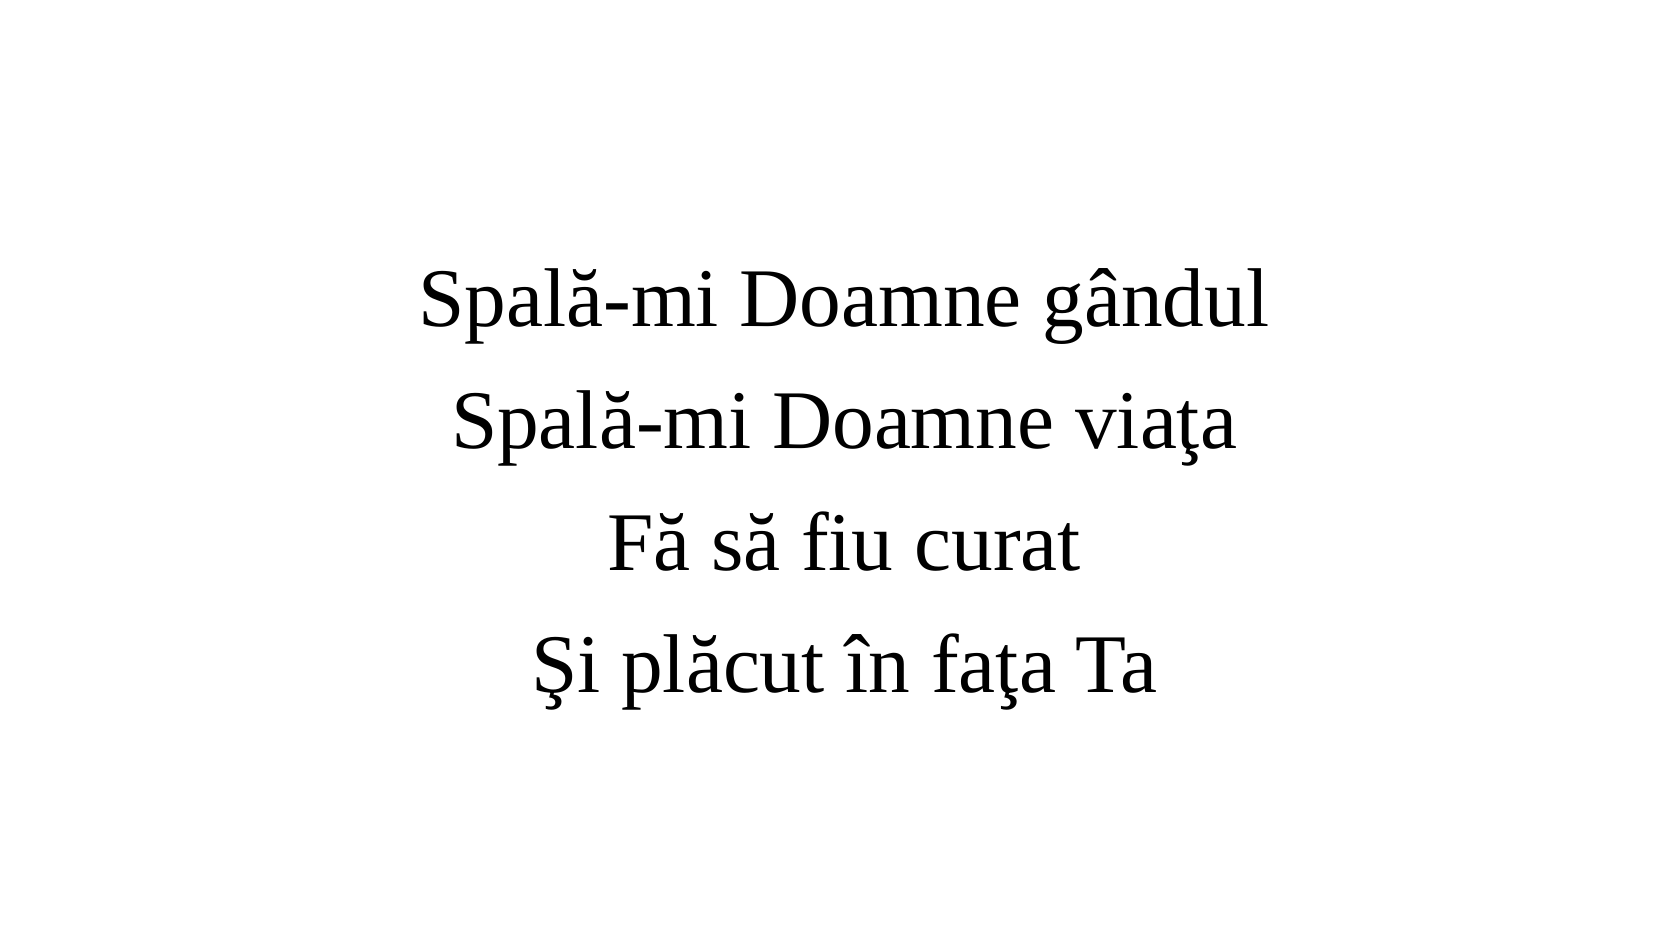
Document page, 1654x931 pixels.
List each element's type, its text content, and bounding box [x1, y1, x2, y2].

subtitle Spală-mi Doamne gândul Spală-mi Doamne viaţa Fă să fiu curat Şi plăcut în faţa Ta [153, 242, 1536, 709]
